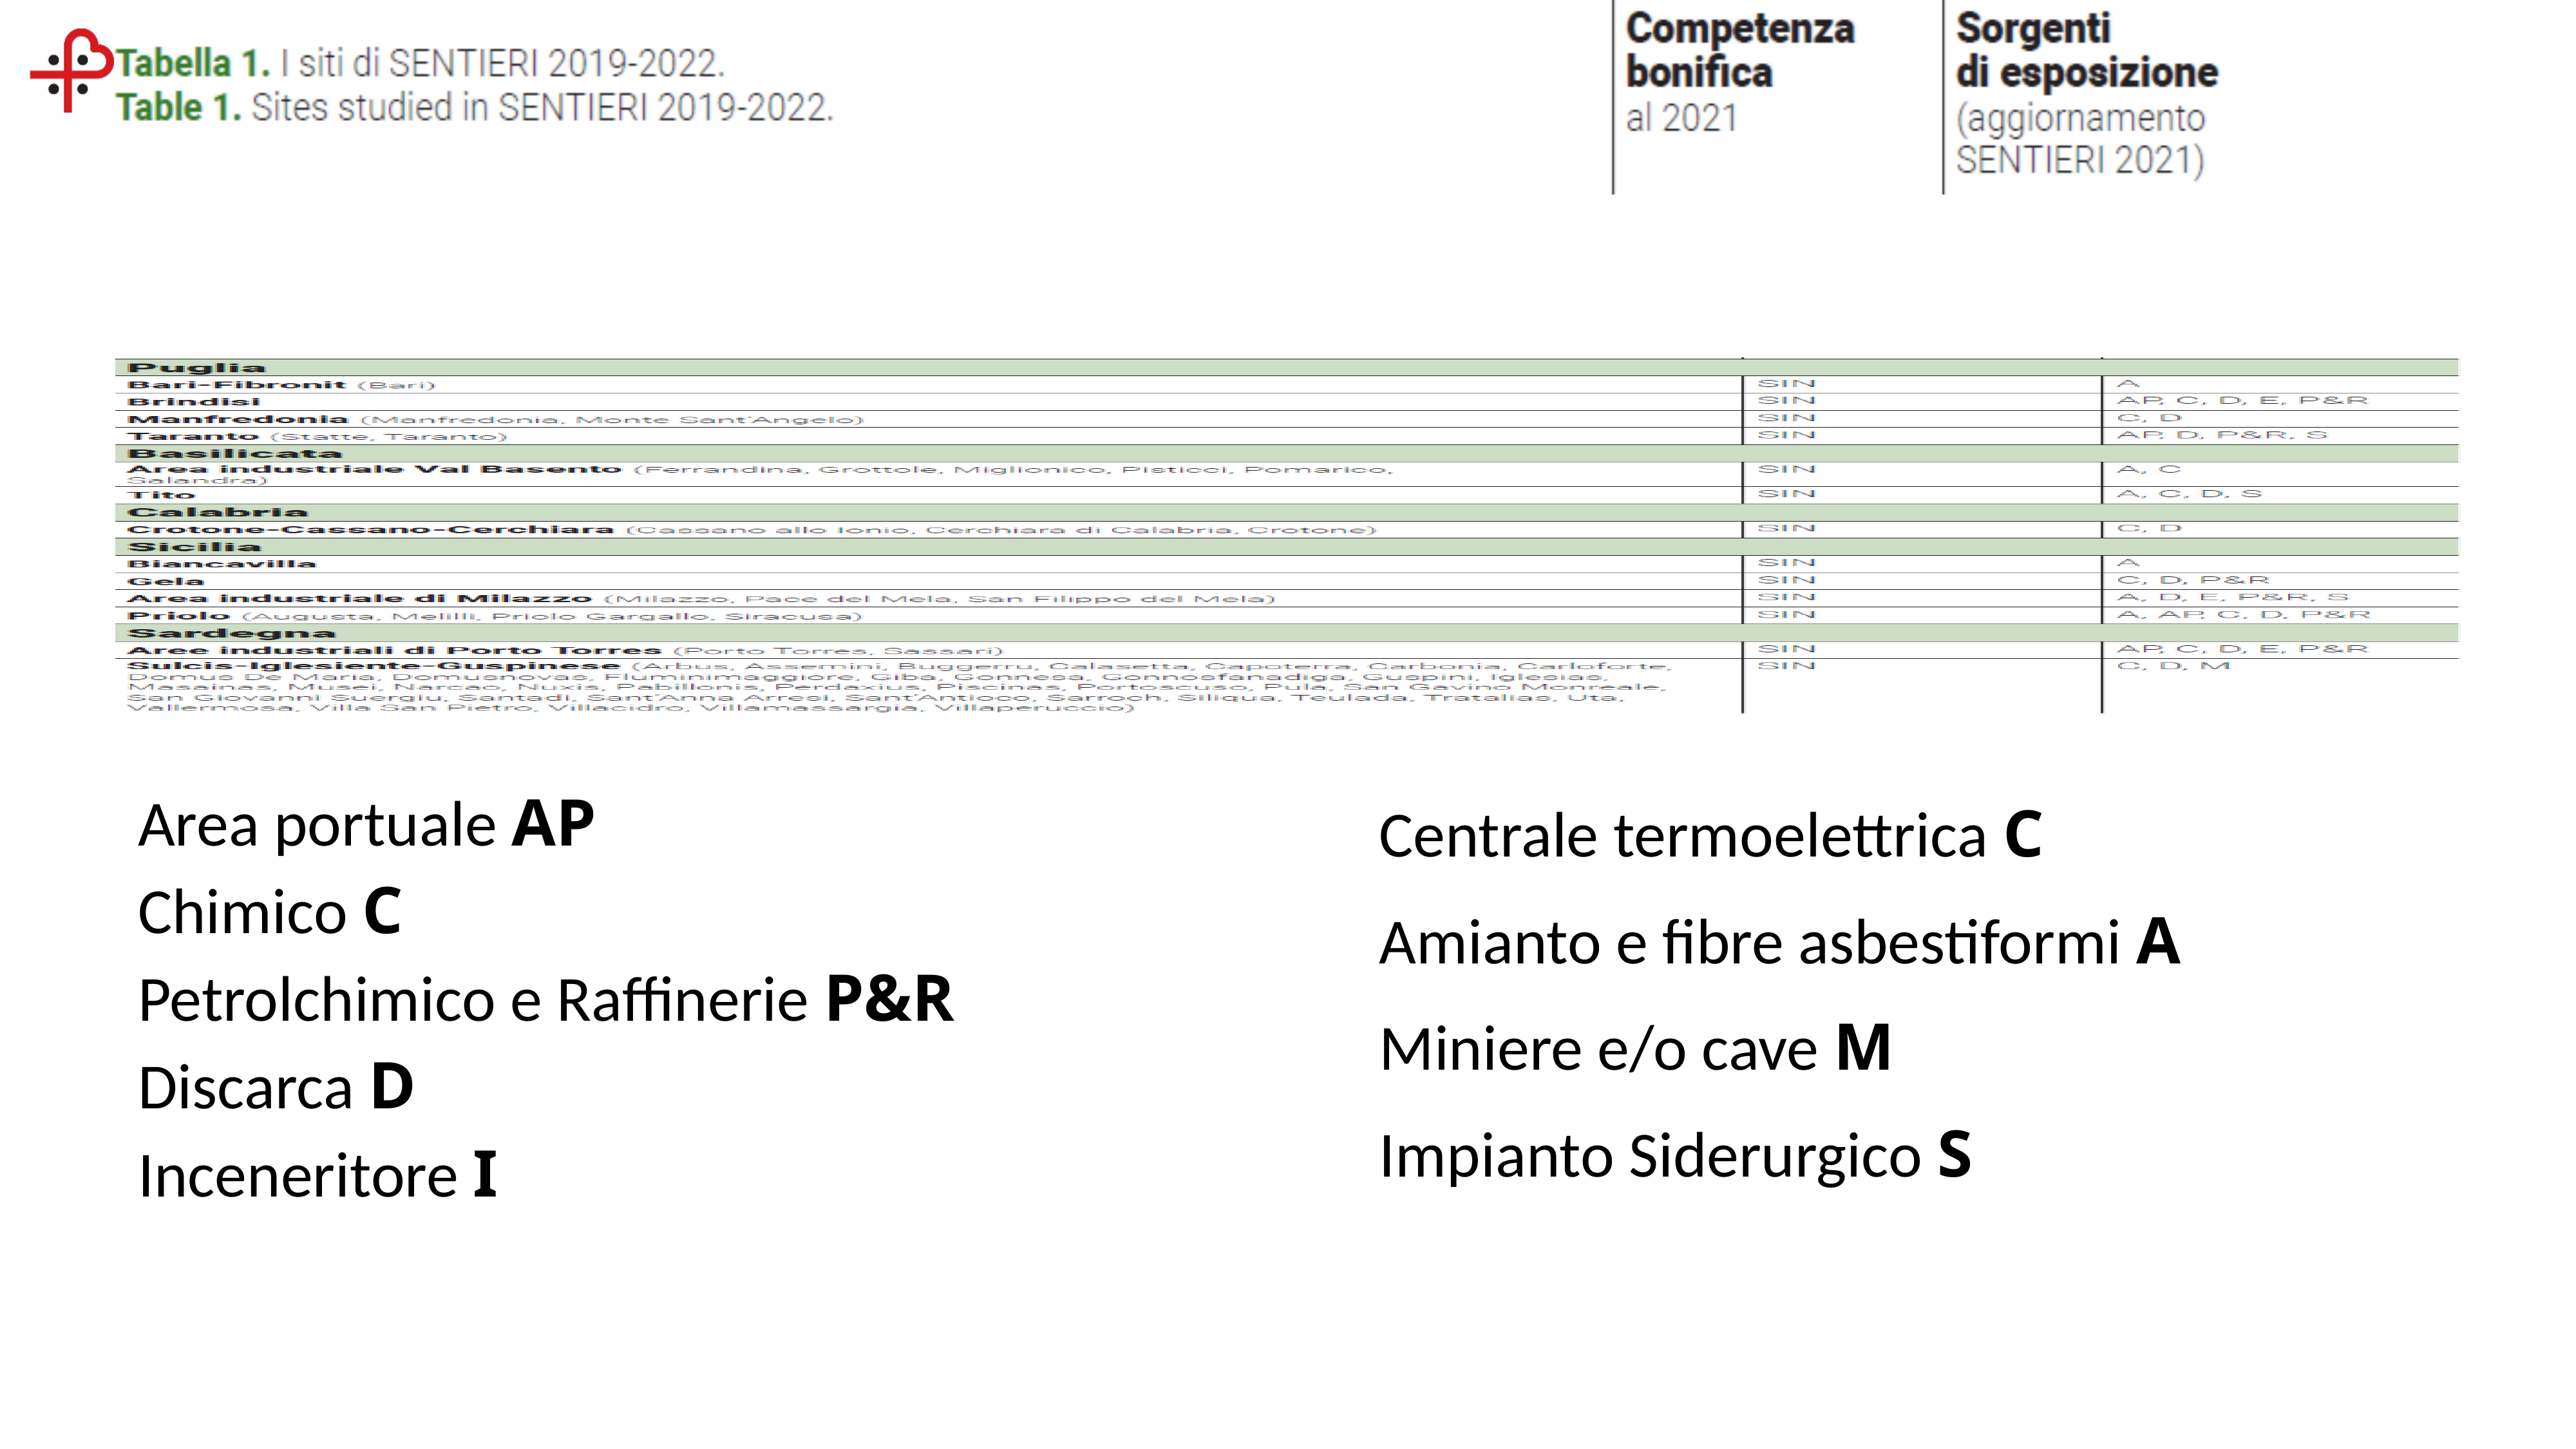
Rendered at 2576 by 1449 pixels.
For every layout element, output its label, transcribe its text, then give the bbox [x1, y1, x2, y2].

picture [115, 357, 2461, 714]
picture [29, 0, 2281, 194]
text_box Centrale termoelettrica C Amianto e fibre asbestiformi A Miniere e/o cave M Impianto Siderurgico S [1369, 783, 2249, 1176]
text_box Area portuale AP Chimico C Petrolchimico e Raffinerie P&R Discarca D Inceneritore I [128, 772, 1120, 1188]
